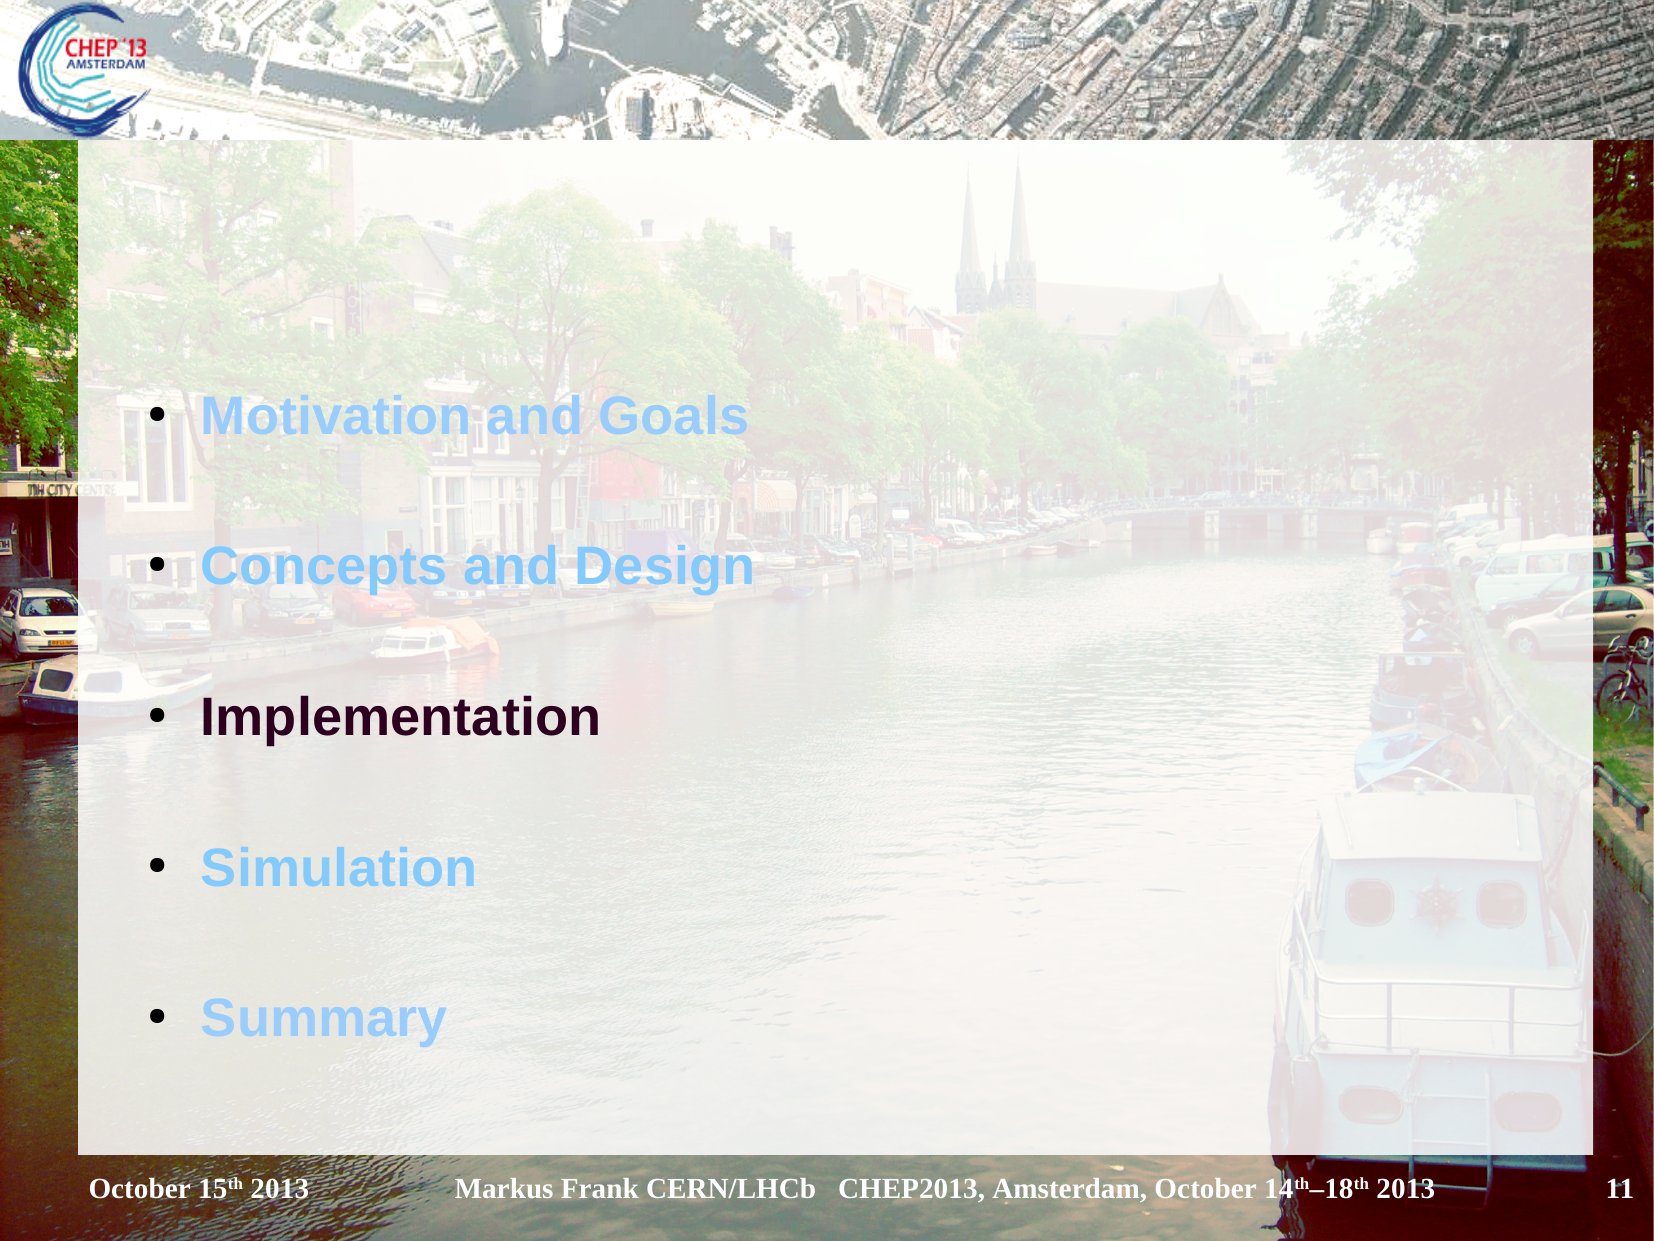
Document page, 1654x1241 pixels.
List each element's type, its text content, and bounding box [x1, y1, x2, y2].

list Motivation and Goals Concepts and Design Implementation Simulation Summary [129, 324, 1489, 1045]
picture [0, 0, 1654, 1241]
